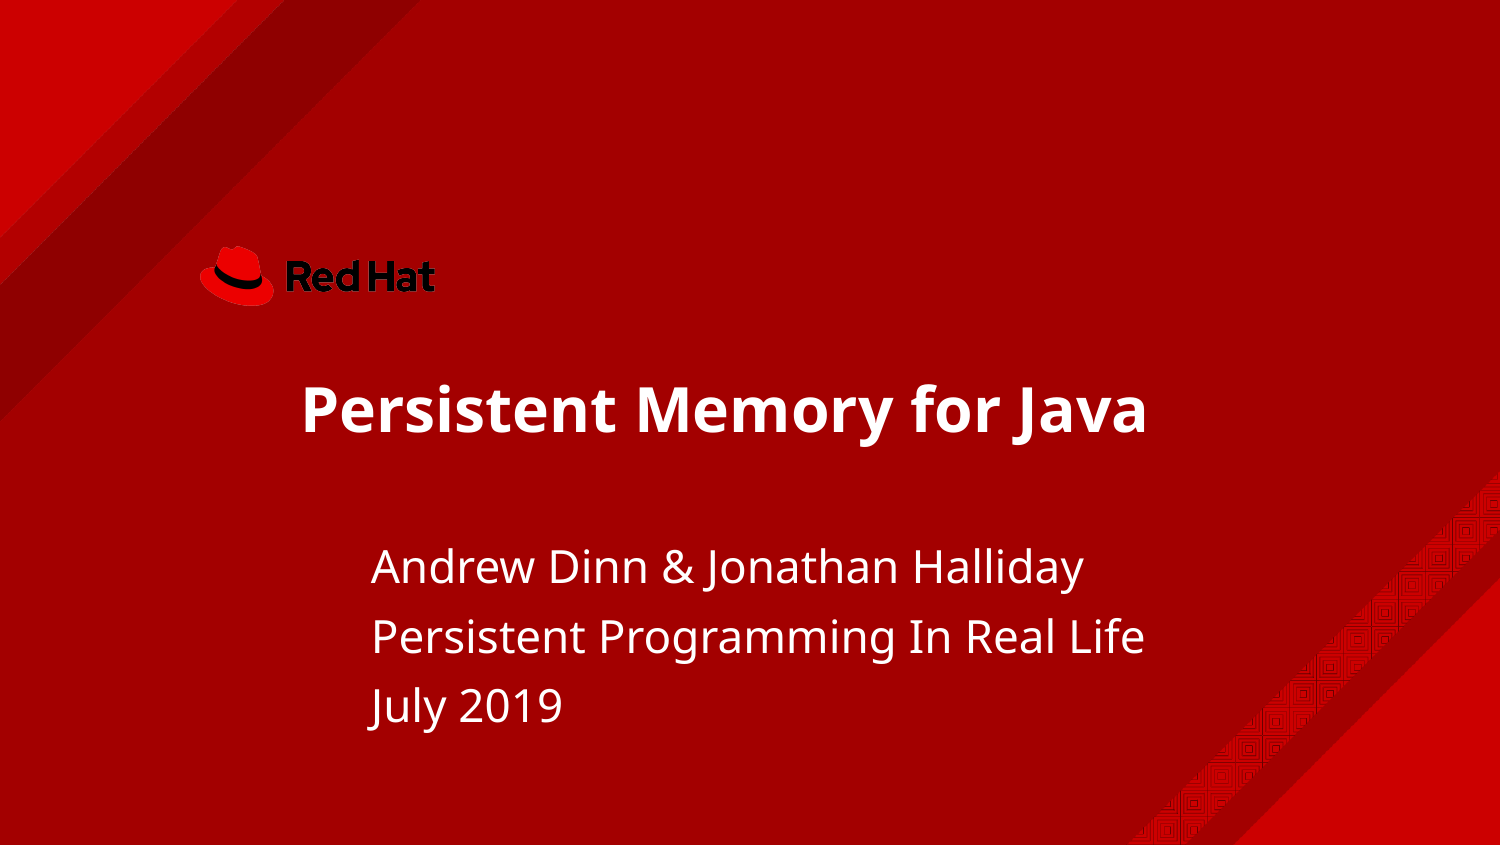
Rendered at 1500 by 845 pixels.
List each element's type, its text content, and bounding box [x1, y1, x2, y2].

list Andrew Dinn & Jonathan Halliday Persistent Programming In Real Life July 2019 [300, 534, 1291, 772]
title Persistent Memory for Java [300, 366, 1291, 526]
picture [0, 0, 1500, 845]
